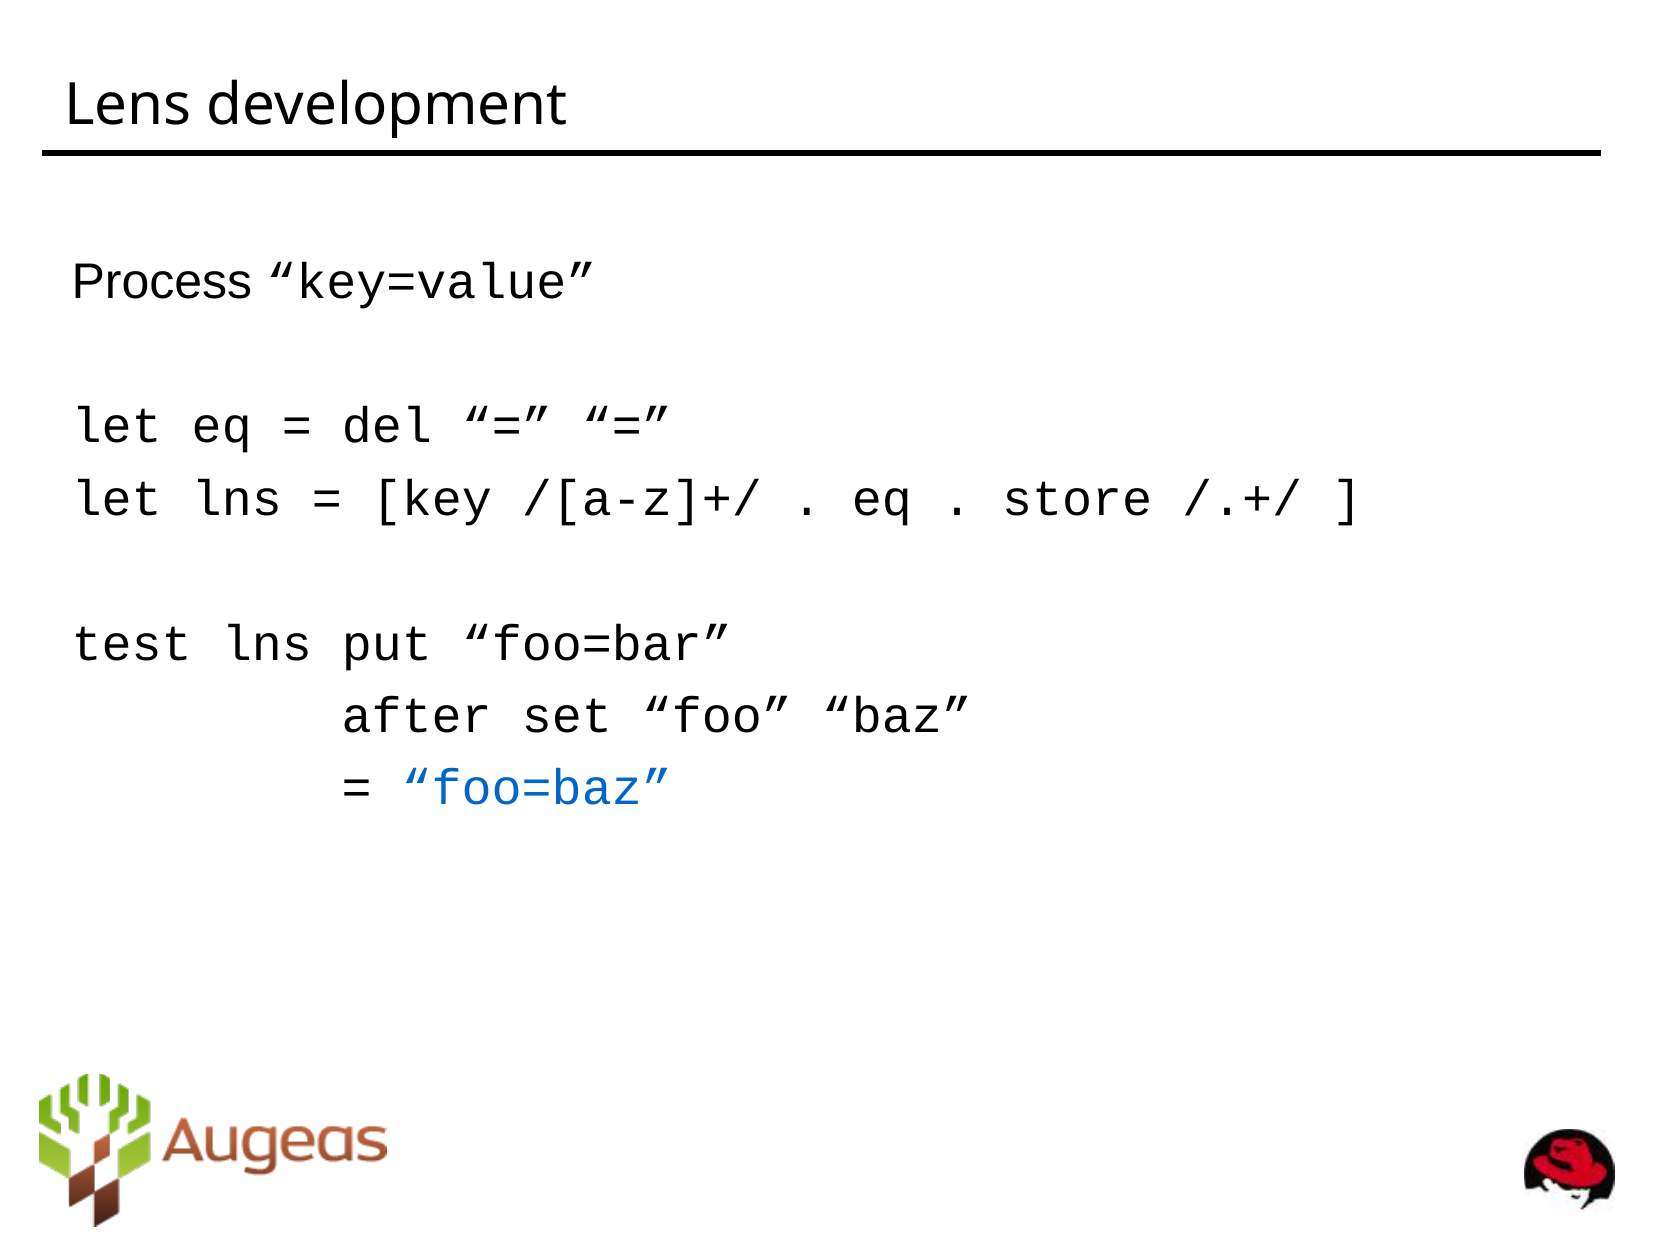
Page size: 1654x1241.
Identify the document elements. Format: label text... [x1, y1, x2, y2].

picture [39, 1074, 387, 1227]
list Process “key=value” let eq = del “=” “=” let lns = [key /[a-z]+/ . eq . store /.+/ ] test lns put “foo=bar” after set “foo” “baz” = “foo=baz” [71, 180, 1495, 1089]
title Lens development [64, 42, 1496, 161]
picture [1524, 1129, 1615, 1220]
